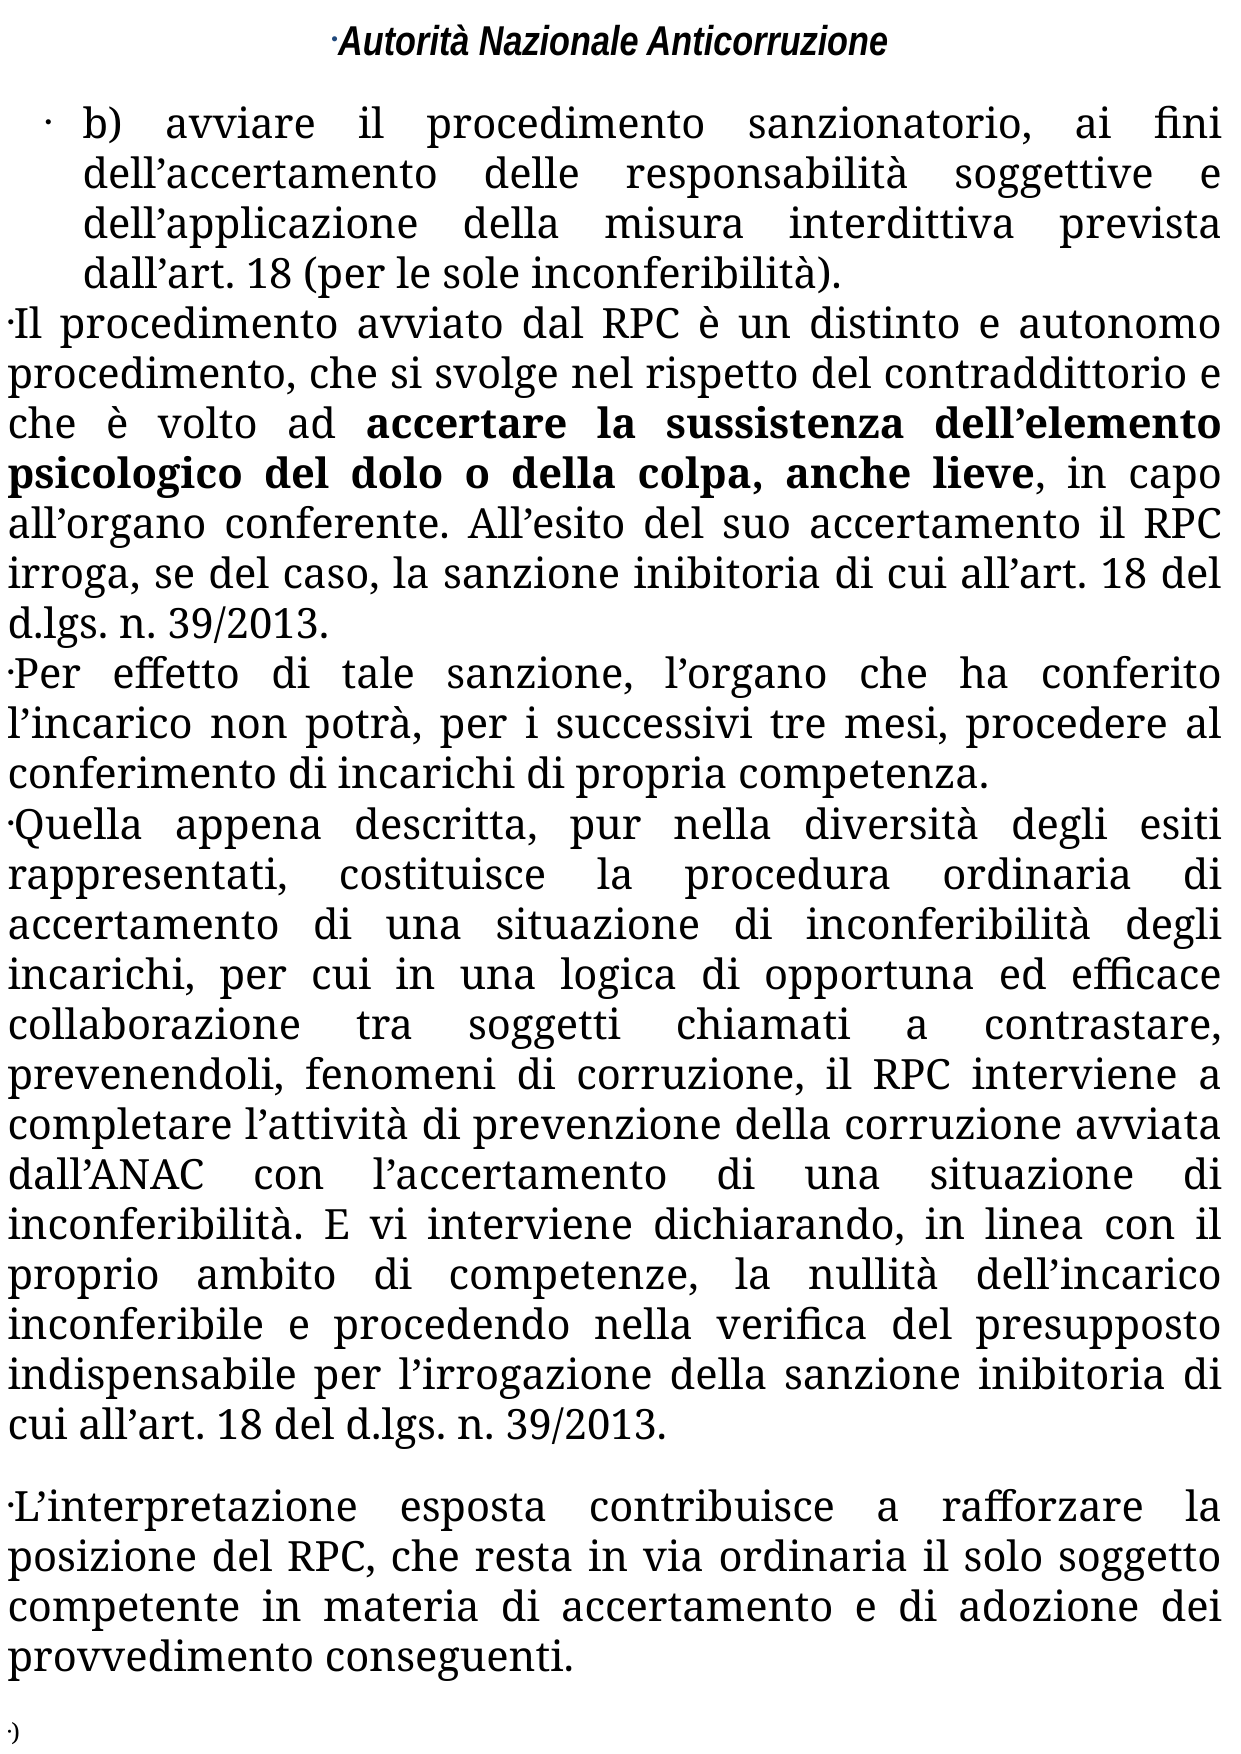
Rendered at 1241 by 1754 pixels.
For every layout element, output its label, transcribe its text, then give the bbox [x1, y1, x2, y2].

list Autorità Nazionale Anticorruzione b) avviare il procedimento sanzionatorio, ai fini dell’accertamento delle responsabilità soggettive e dell’applicazione della misura interdittiva prevista dall’art. 18 (per le sole inconferibilità). Il procedimento avviato dal RPC è un distinto e autonomo procedimento, che si svolge nel rispetto del contraddittorio e che è volto ad accertare la sussistenza dell’elemento psicologico del dolo o della colpa, anche lieve, in capo all’organo conferente. All’esito del suo accertamento il RPC irroga, se del caso, la sanzione inibitoria di cui all’art. 18 del d.lgs. n. 39/2013. Per effetto di tale sanzione, l’organo che ha conferito l’incarico non potrà, per i successivi tre mesi, procedere al conferimento di incarichi di propria competenza. Quella appena descritta, pur nella diversità degli esiti rappresentati, costituisce la procedura ordinaria di accertamento di una situazione di inconferibilità degli incarichi, per cui in una logica di opportuna ed efficace collaborazione tra soggetti chiamati a contrastare, prevenendoli, fenomeni di corruzione, il RPC interviene a completare l’attività di prevenzione della corruzione avviata dall’ANAC con l’accertamento di una situazione di inconferibilità. E vi interviene dichiarando, in linea con il proprio ambito di competenze, la nullità dell’incarico inconferibile e procedendo nella verifica del presupposto indispensabile per l’irrogazione della sanzione inibitoria di cui all’art. 18 del d.lgs. n. 39/2013. L’interpretazione esposta contribuisce a rafforzare la posizione del RPC, che resta in via ordinaria il solo soggetto competente in materia di accertamento e di adozione dei provvedimento conseguenti. ) [0, 14, 1230, 1417]
